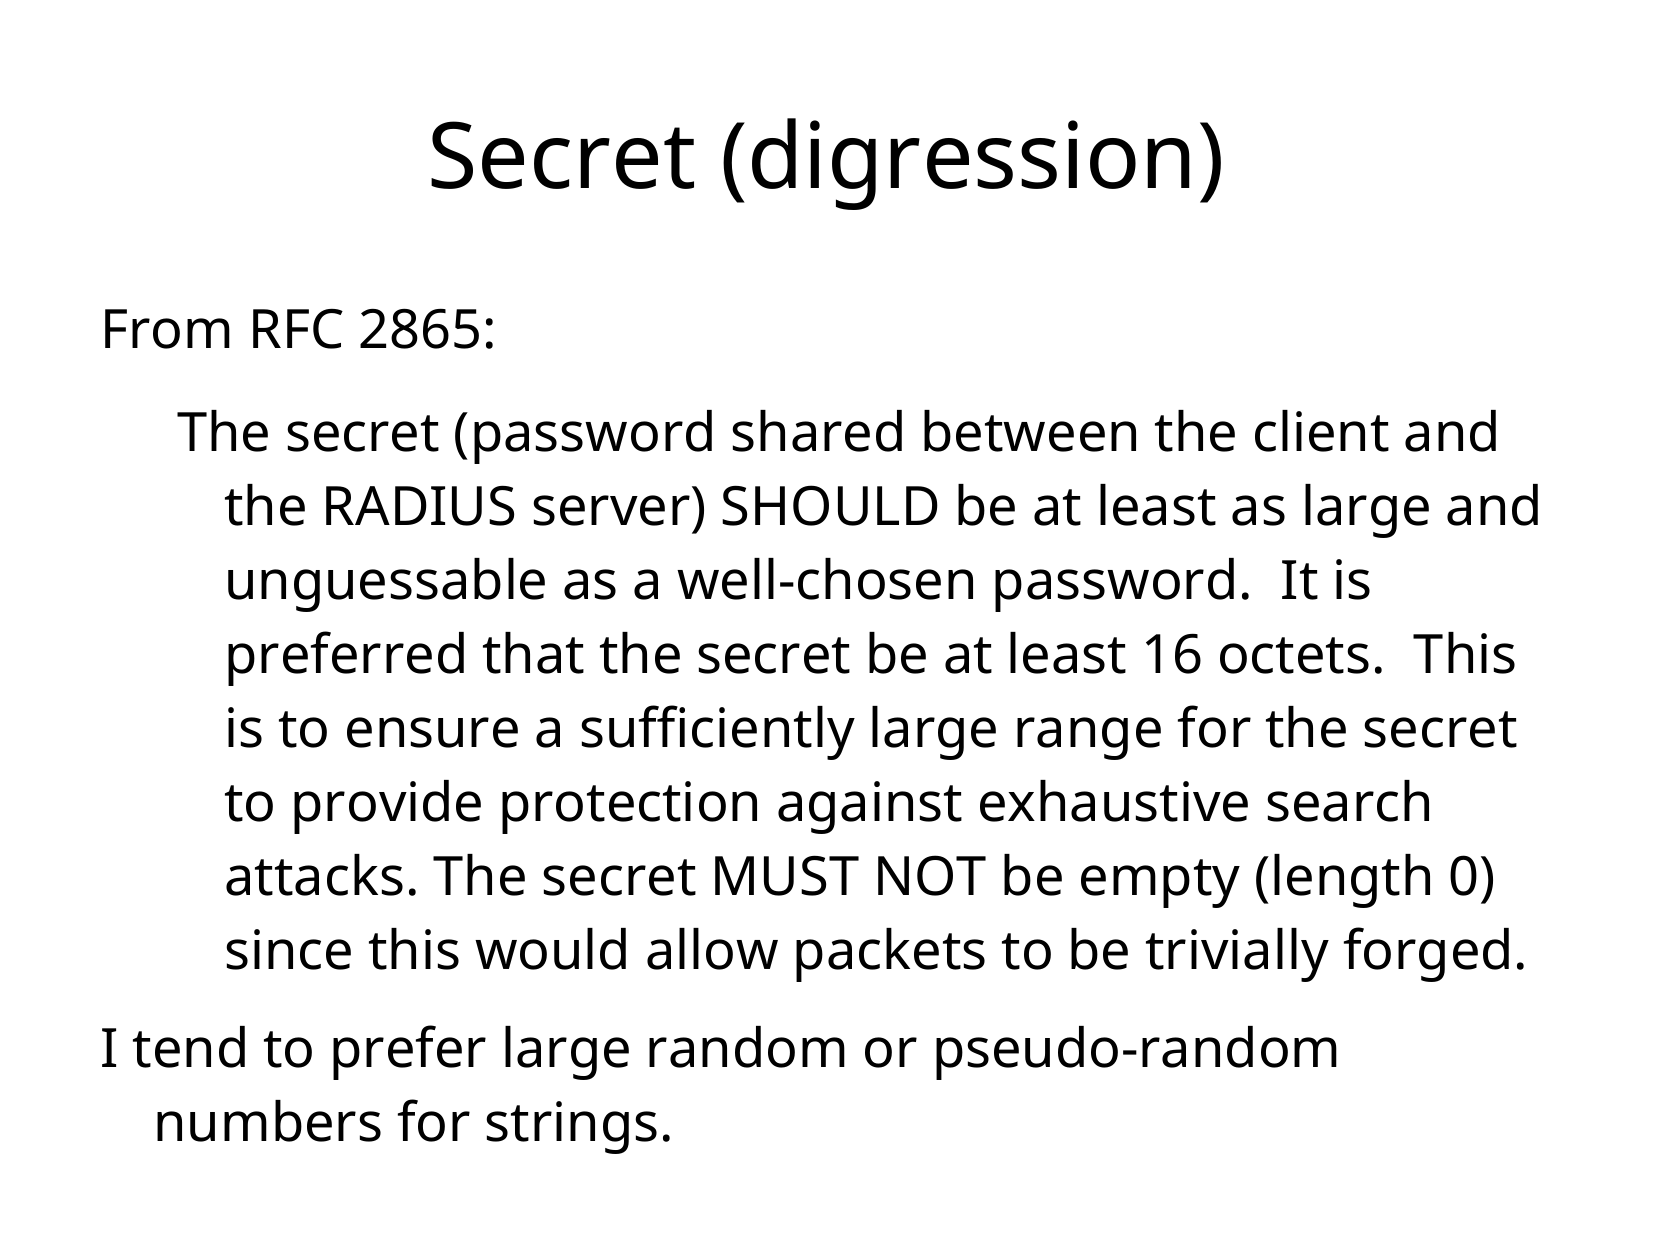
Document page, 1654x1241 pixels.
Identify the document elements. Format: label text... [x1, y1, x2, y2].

list From RFC 2865: The secret (password shared between the client and the RADIUS server) SHOULD be at least as large and unguessable as a well-chosen password. It is preferred that the secret be at least 16 octets. This is to ensure a sufficiently large range for the secret to provide protection against exhaustive search attacks. The secret MUST NOT be empty (length 0) since this would allow packets to be trivially forged. I tend to prefer large random or pseudo-random numbers for strings. [82, 290, 1571, 1109]
title Secret (digression) [82, 49, 1571, 257]
